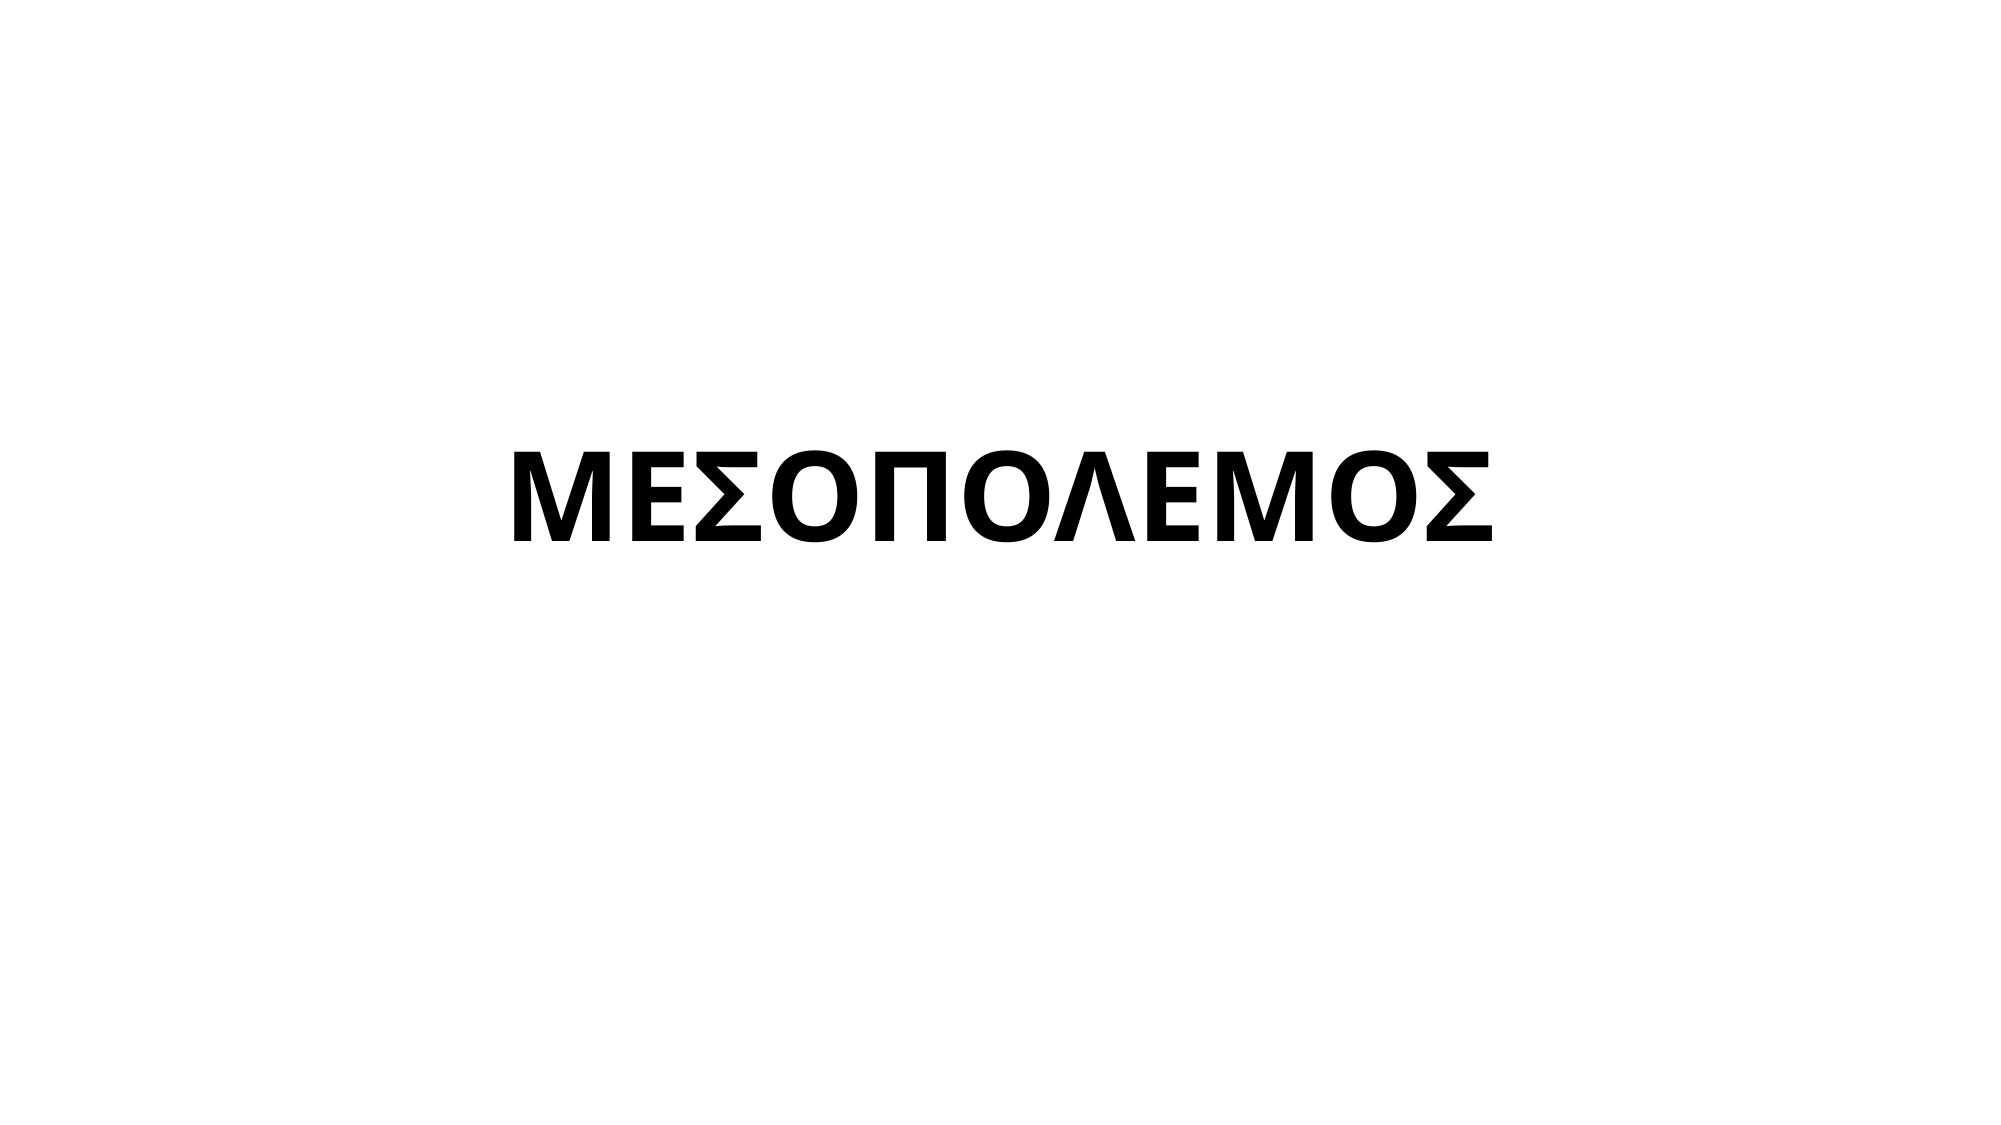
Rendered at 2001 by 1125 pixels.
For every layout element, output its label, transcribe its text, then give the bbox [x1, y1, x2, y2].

title ΜΕΣΟΠΟΛΕΜΟΣ [249, 184, 1750, 576]
